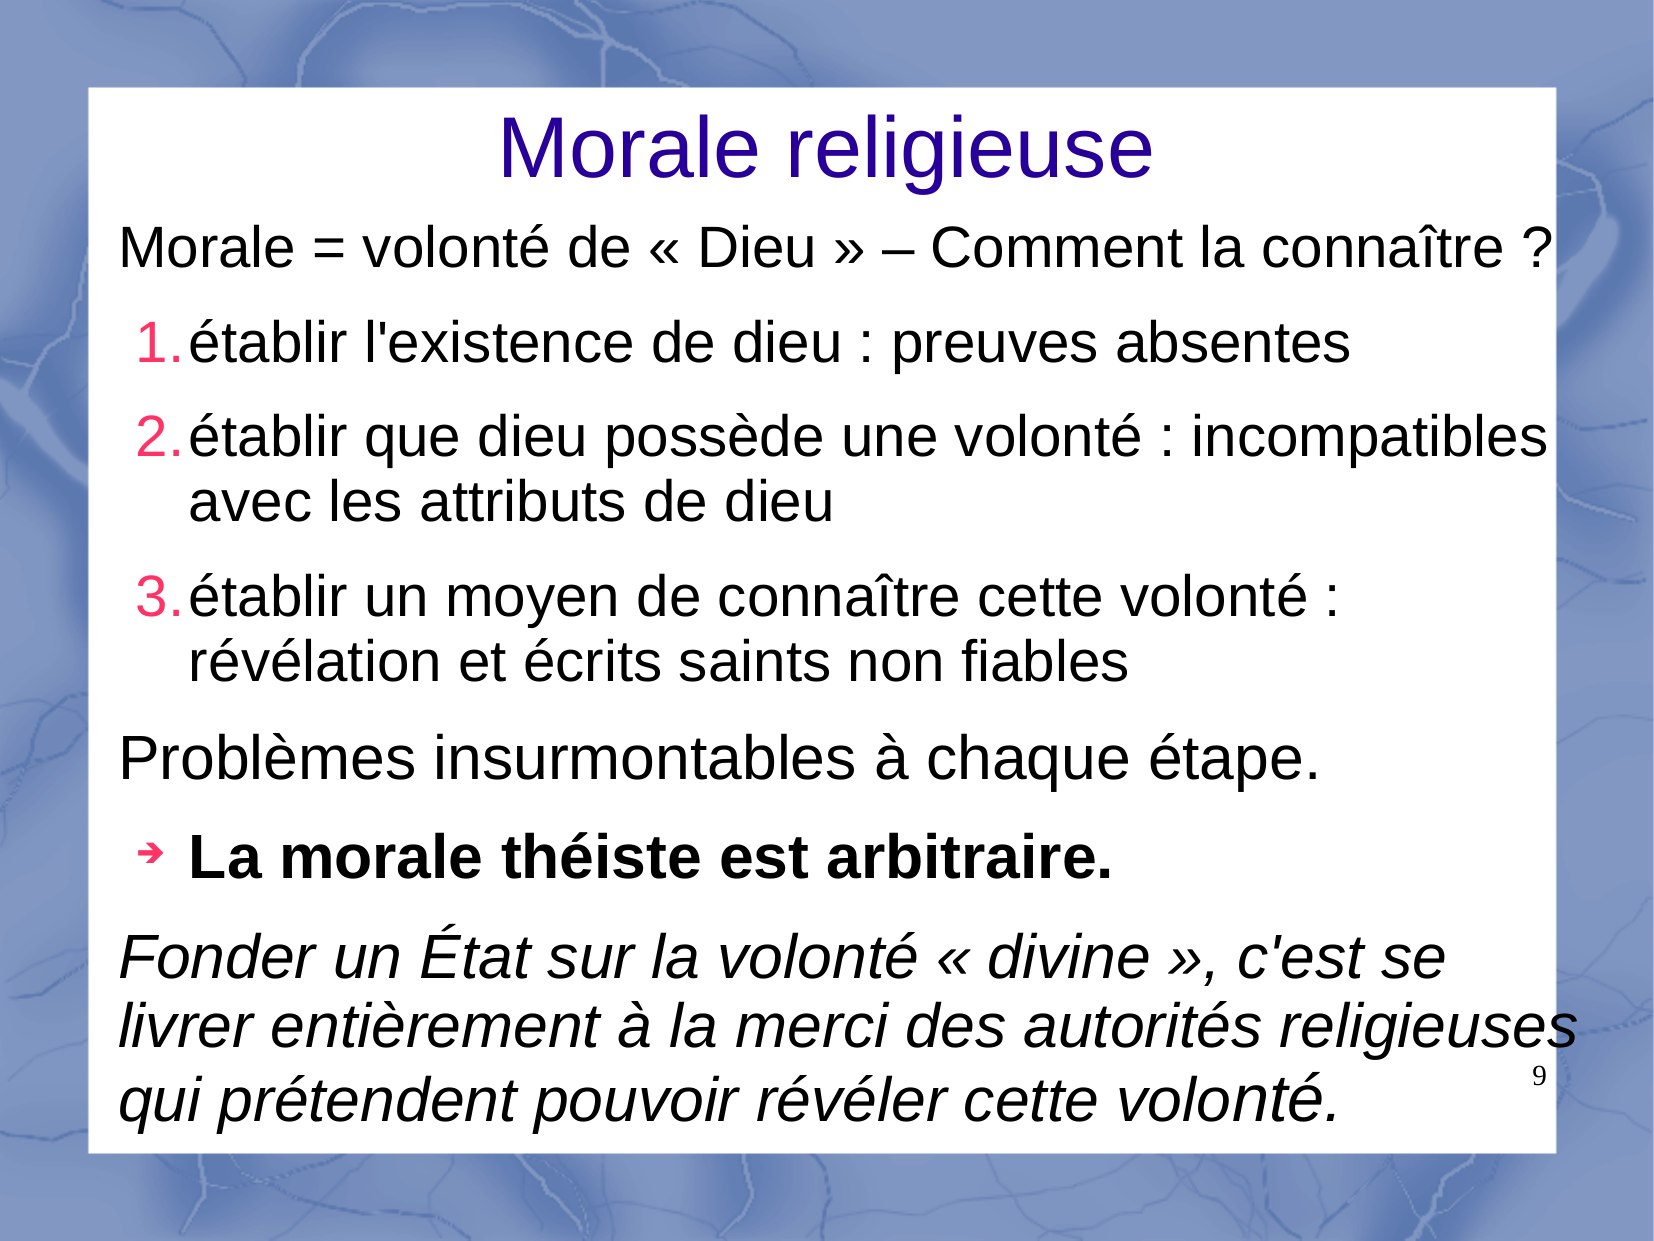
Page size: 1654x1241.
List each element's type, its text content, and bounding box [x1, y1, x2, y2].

title Morale religieuse [118, 82, 1536, 213]
picture [0, 0, 1654, 1241]
list Morale = volonté de « Dieu » – Comment la connaître ? établir l'existence de dieu : preuves absentes établir que dieu possède une volonté : incompatibles avec les attributs de dieu établir un moyen de connaître cette volonté : révélation et écrits saints non fiables Problèmes insurmontables à chaque étape. La morale théiste est arbitraire. Fonder un État sur la volonté « divine », c'est se livrer entièrement à la merci des autorités religieuses qui prétendent pouvoir révéler cette volonté. [118, 214, 1583, 1153]
